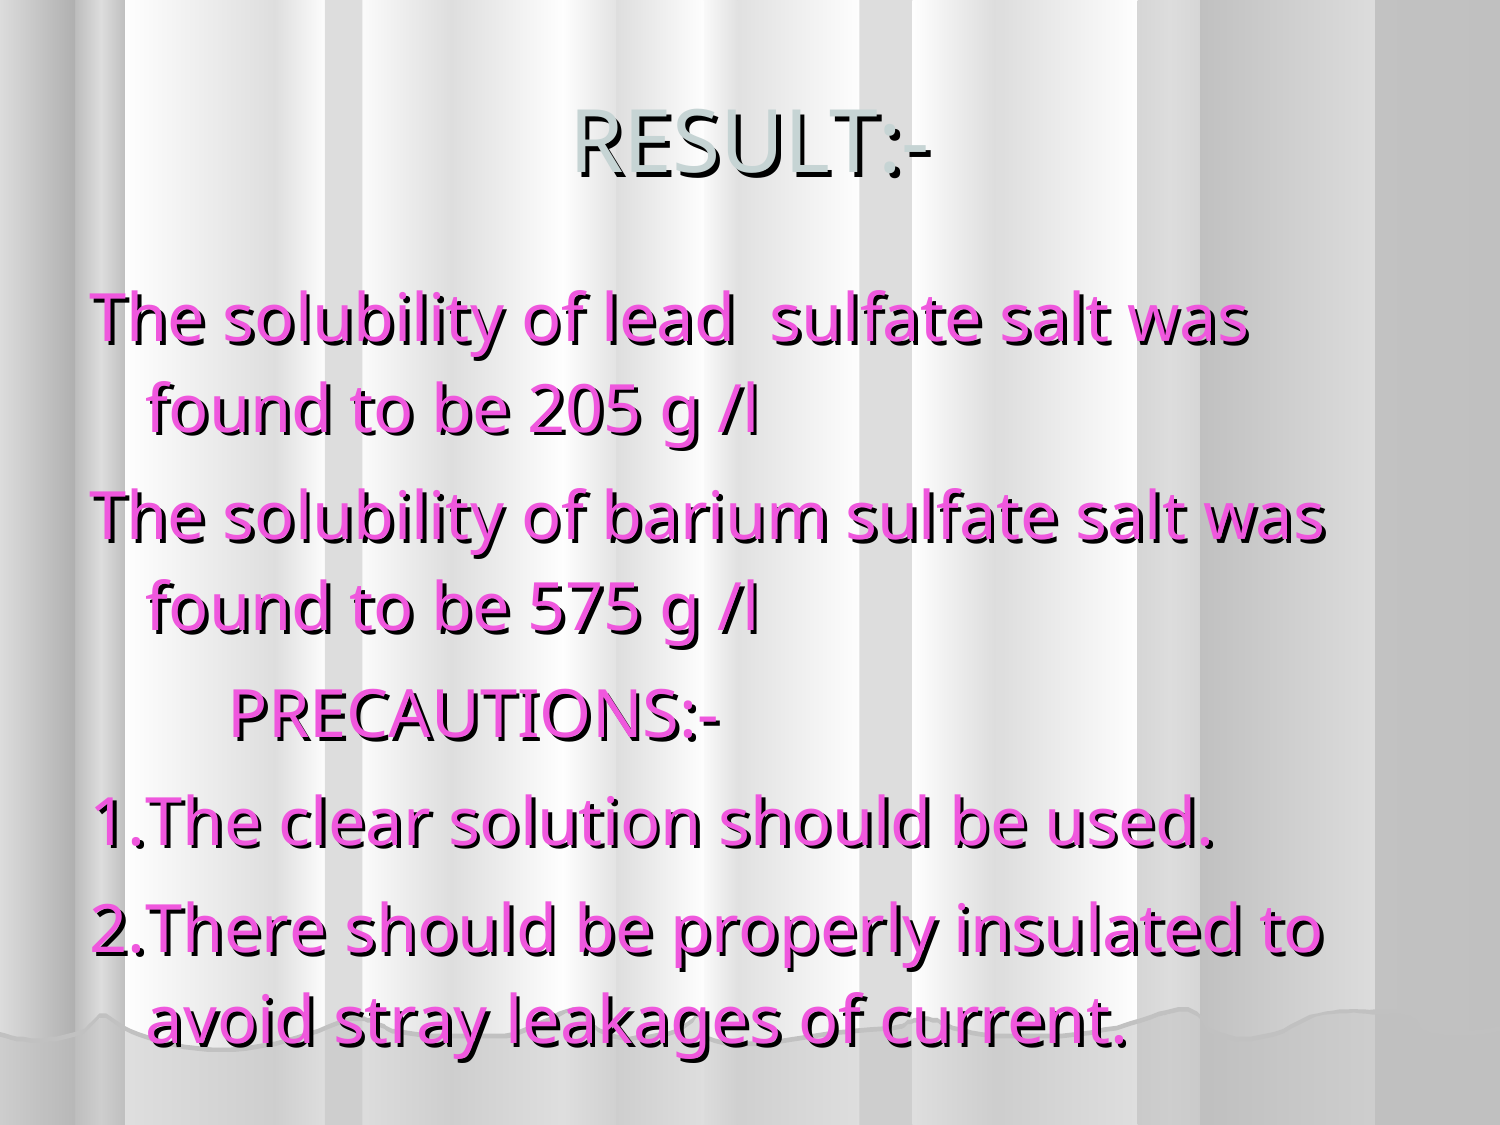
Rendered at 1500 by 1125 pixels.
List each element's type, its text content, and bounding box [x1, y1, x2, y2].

list The solubility of lead sulfate salt was found to be 205 g /l The solubility of barium sulfate salt was found to be 575 g /l PRECAUTIONS:- 1.The clear solution should be used. 2.There should be properly insulated to avoid stray leakages of current. [75, 262, 1426, 1006]
title RESULT:- [75, 45, 1426, 233]
